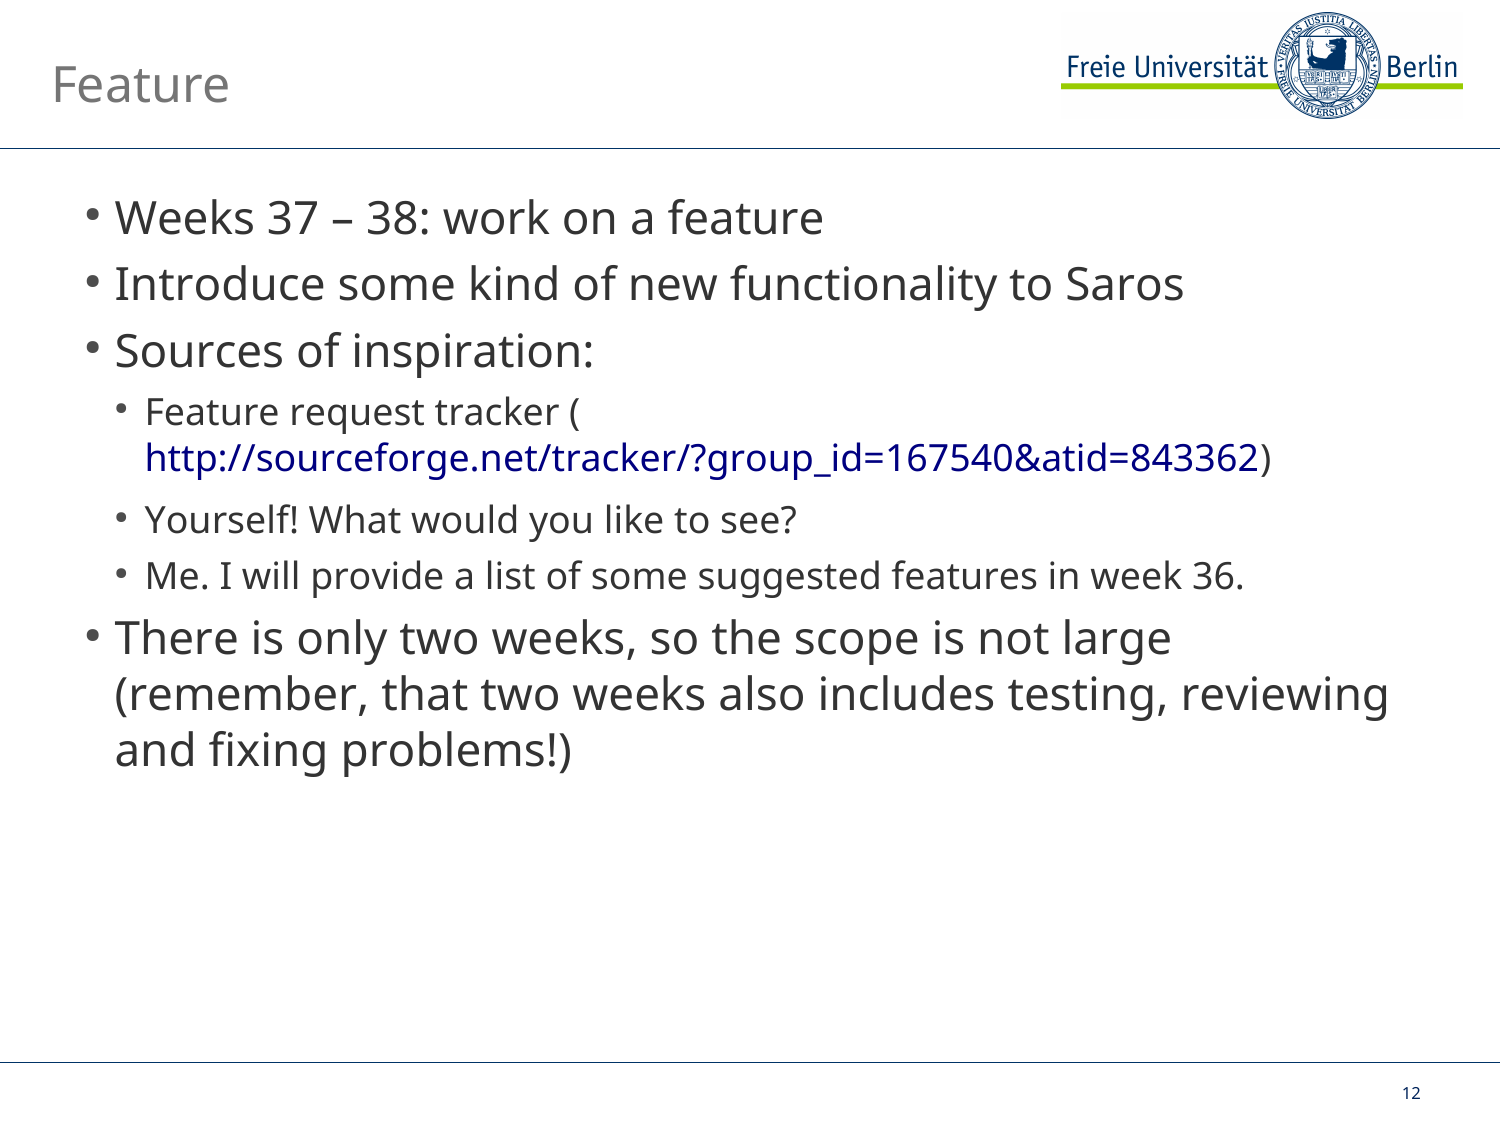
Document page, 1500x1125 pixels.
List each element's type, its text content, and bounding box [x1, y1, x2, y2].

title Feature [51, 61, 1238, 113]
picture [1061, 12, 1463, 119]
list Weeks 37 – 38: work on a feature Introduce some kind of new functionality to Saros Sources of inspiration: Feature request tracker (http://sourceforge.net/tracker/?group_id=167540&atid=843362) Yourself! What would you like to see? Me. I will provide a list of some suggested features in week 36. There is only two weeks, so the scope is not large (remember, that two weeks also includes testing, reviewing and fixing problems!) [54, 187, 1426, 931]
